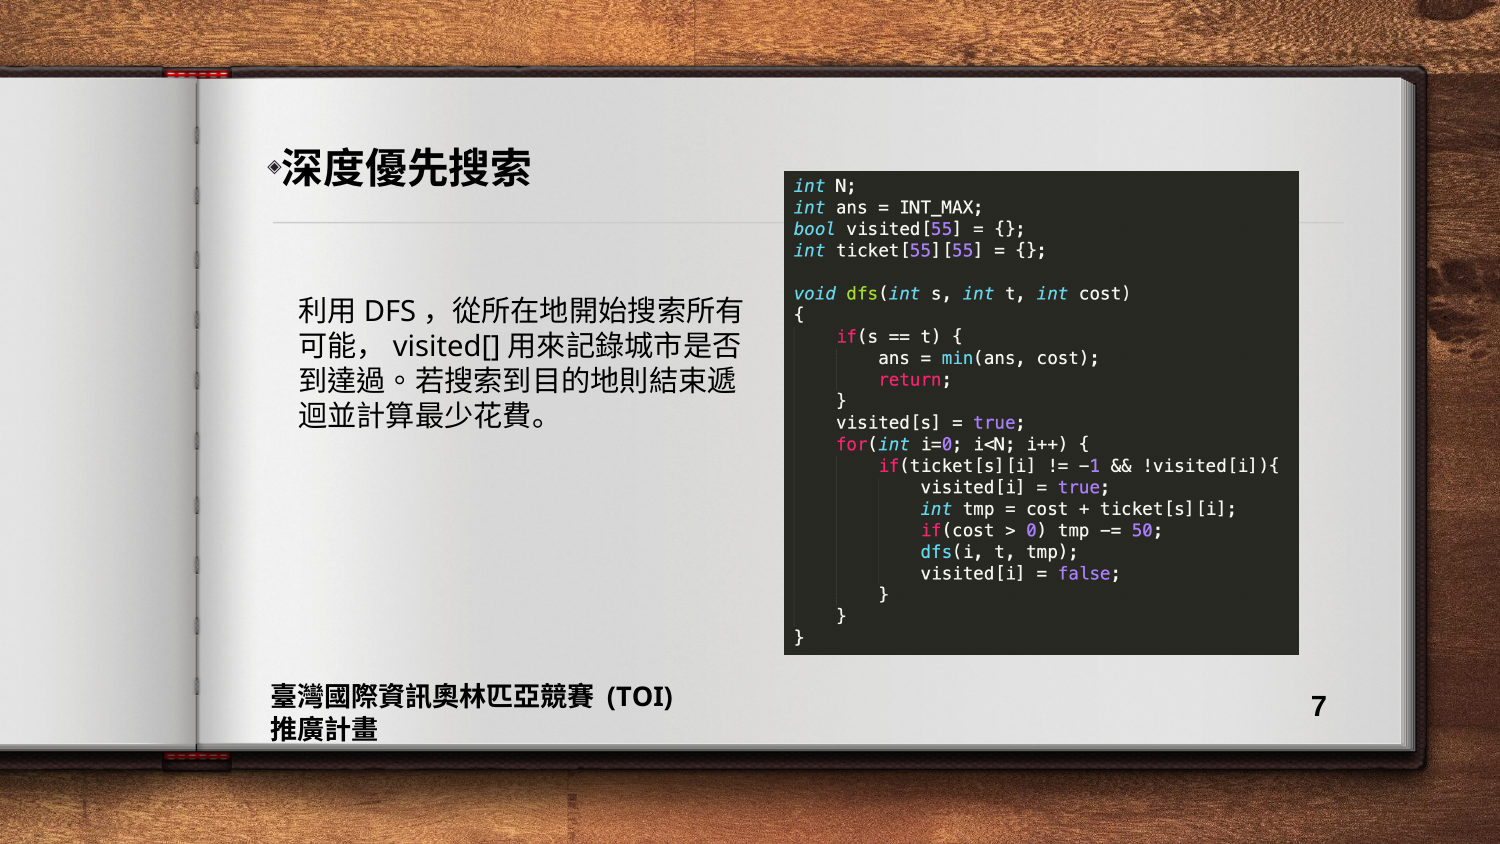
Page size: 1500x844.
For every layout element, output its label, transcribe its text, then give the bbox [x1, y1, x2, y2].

picture [784, 171, 1299, 656]
text_box [1295, 672, 1386, 737]
text_box 利用DFS，從所在地開始搜索所有可能，visited[]用來記錄城市是否到達過。若搜索到目的地則結束遞迴並計算最少花費。 [283, 285, 762, 623]
text_box 深度優先搜索 [252, 126, 1194, 216]
